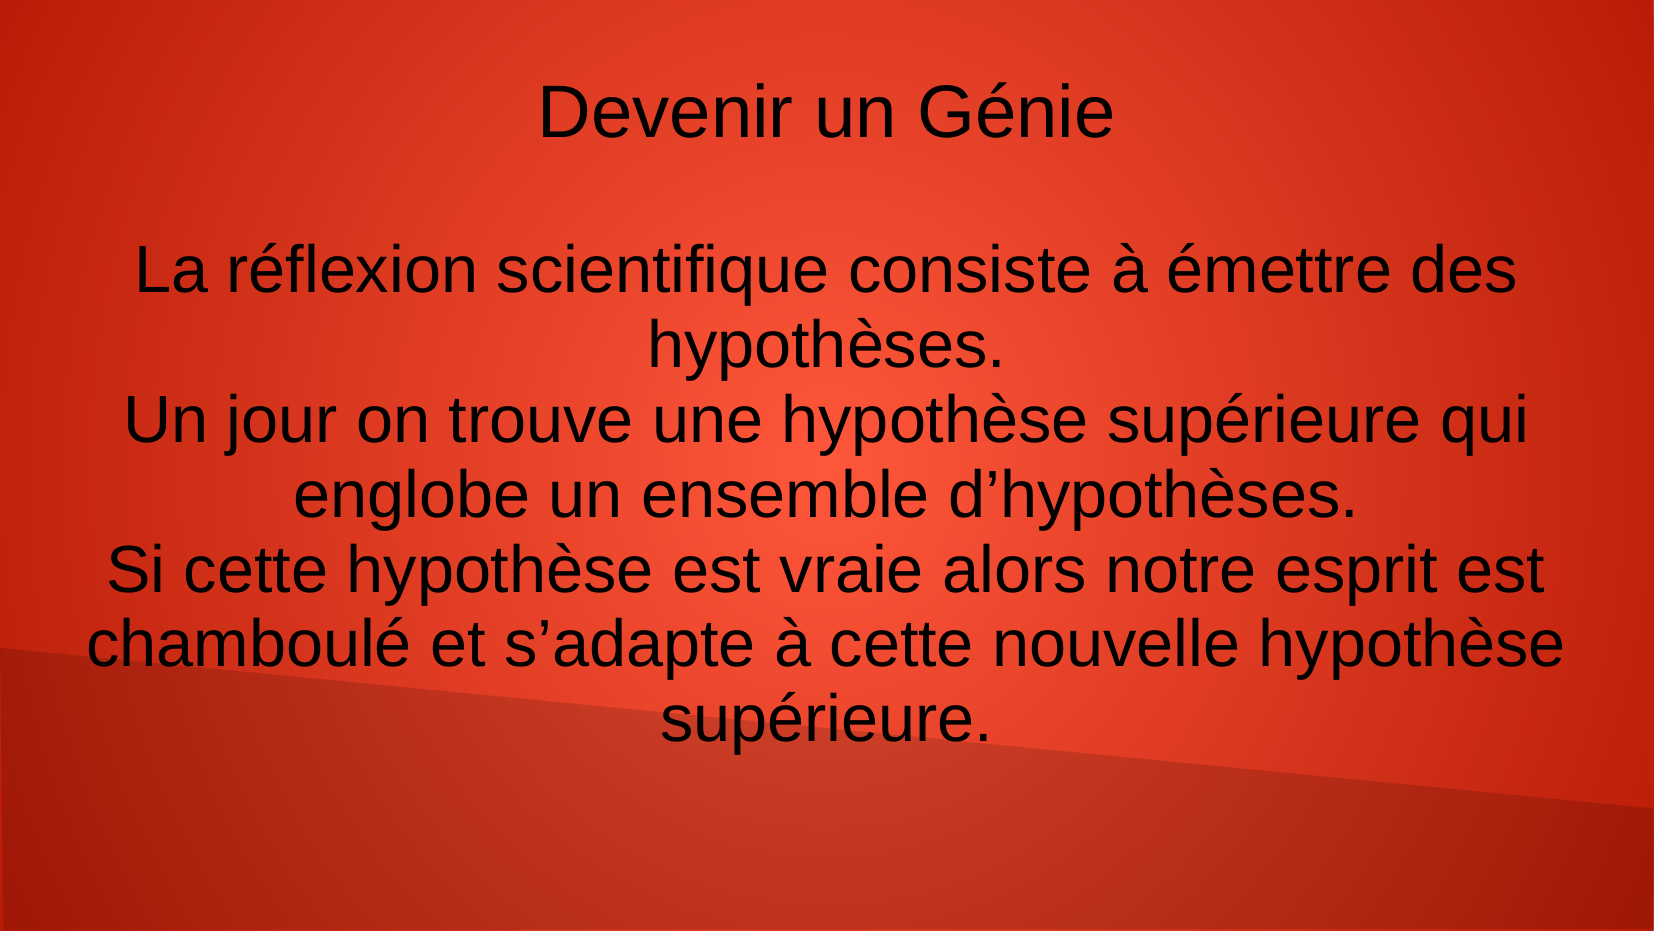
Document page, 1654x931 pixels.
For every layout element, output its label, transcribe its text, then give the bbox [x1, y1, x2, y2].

title Devenir un Génie [82, 35, 1571, 157]
subtitle La réflexion scientifique consiste à émettre des hypothèses. Un jour on trouve une hypothèse supérieure qui englobe un ensemble d’hypothèses. Si cette hypothèse est vraie alors notre esprit est chamboulé et s’adapte à cette nouvelle hypothèse supérieure. [82, 157, 1571, 831]
